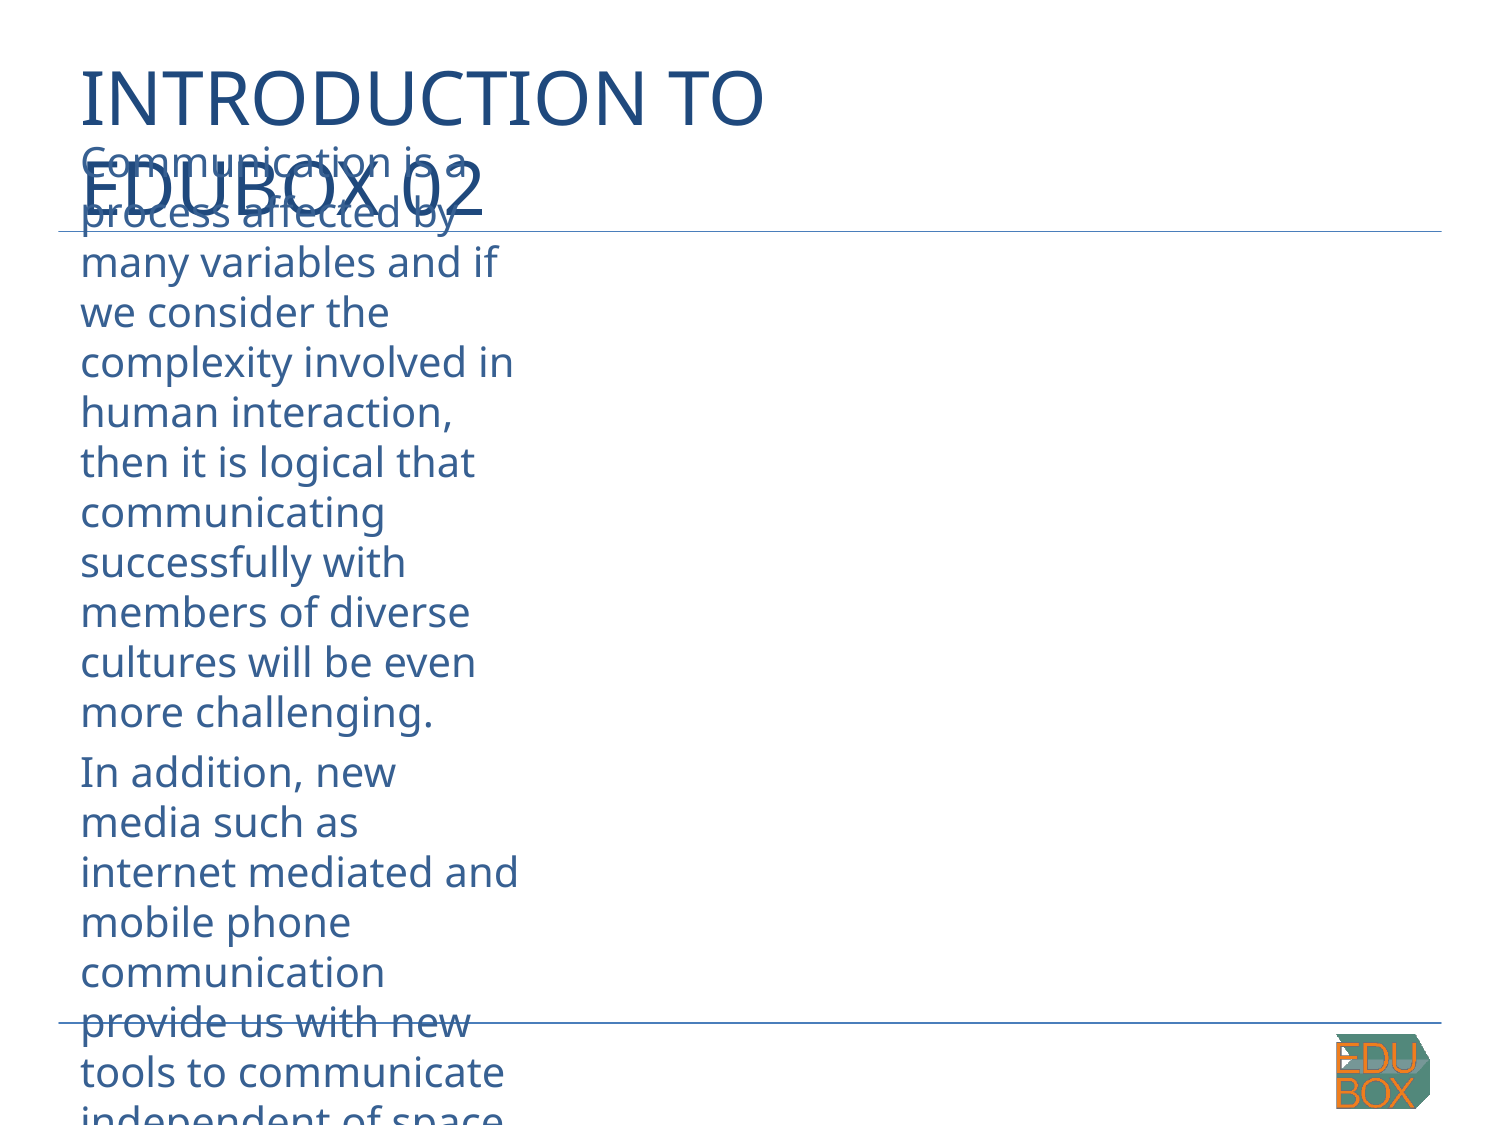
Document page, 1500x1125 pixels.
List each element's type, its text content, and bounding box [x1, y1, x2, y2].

picture [1328, 1028, 1437, 1114]
list Communication is a process affected by many variables and if we consider the complexity involved in human interaction, then it is logical that communicating successfully with members of diverse cultures will be even more challenging. In addition, new media such as internet mediated and mobile phone communication provide us with new tools to communicate independent of space and time. However, these tools also increase the potential for misunderstandings as a multitude of factors impinge on the communication outcome. The main purpose of this EduBox is thus to enable students to identify and carefully assess factors that influence the communication process, thereby increasing their competence to develop shared meaning. [53, 255, 1404, 1005]
title INTRODUCTION TO EDUBOX 02 [64, 42, 1341, 153]
